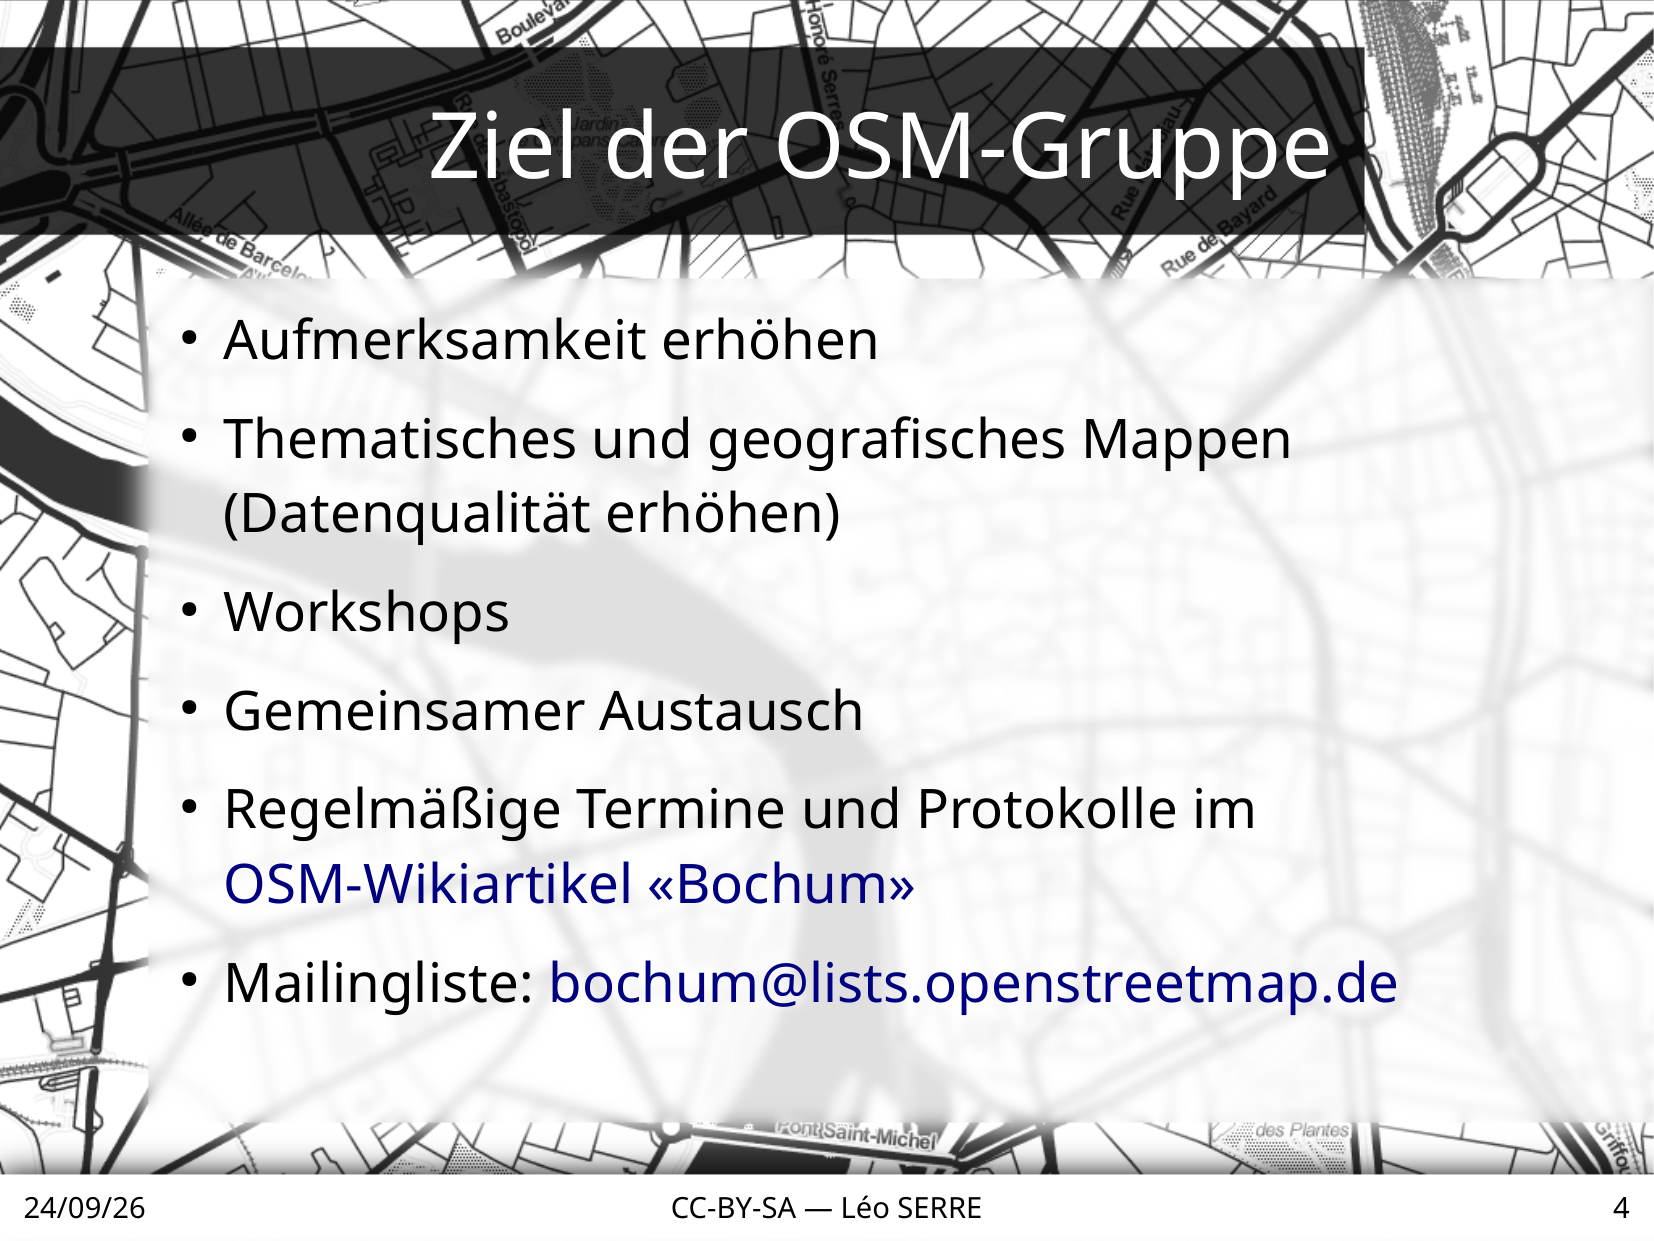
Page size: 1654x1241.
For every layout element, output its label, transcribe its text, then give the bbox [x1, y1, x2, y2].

picture [0, 0, 1654, 1241]
list Aufmerksamkeit erhöhen Thematisches und geografisches Mappen (Datenqualität erhöhen) Workshops Gemeinsamer Austausch Regelmäßige Termine und Protokolle im OSM-Wikiartikel «Bochum» Mailingliste: bochum@lists.openstreetmap.de [165, 301, 1621, 1021]
title Ziel der OSM-Gruppe [82, 49, 1335, 237]
